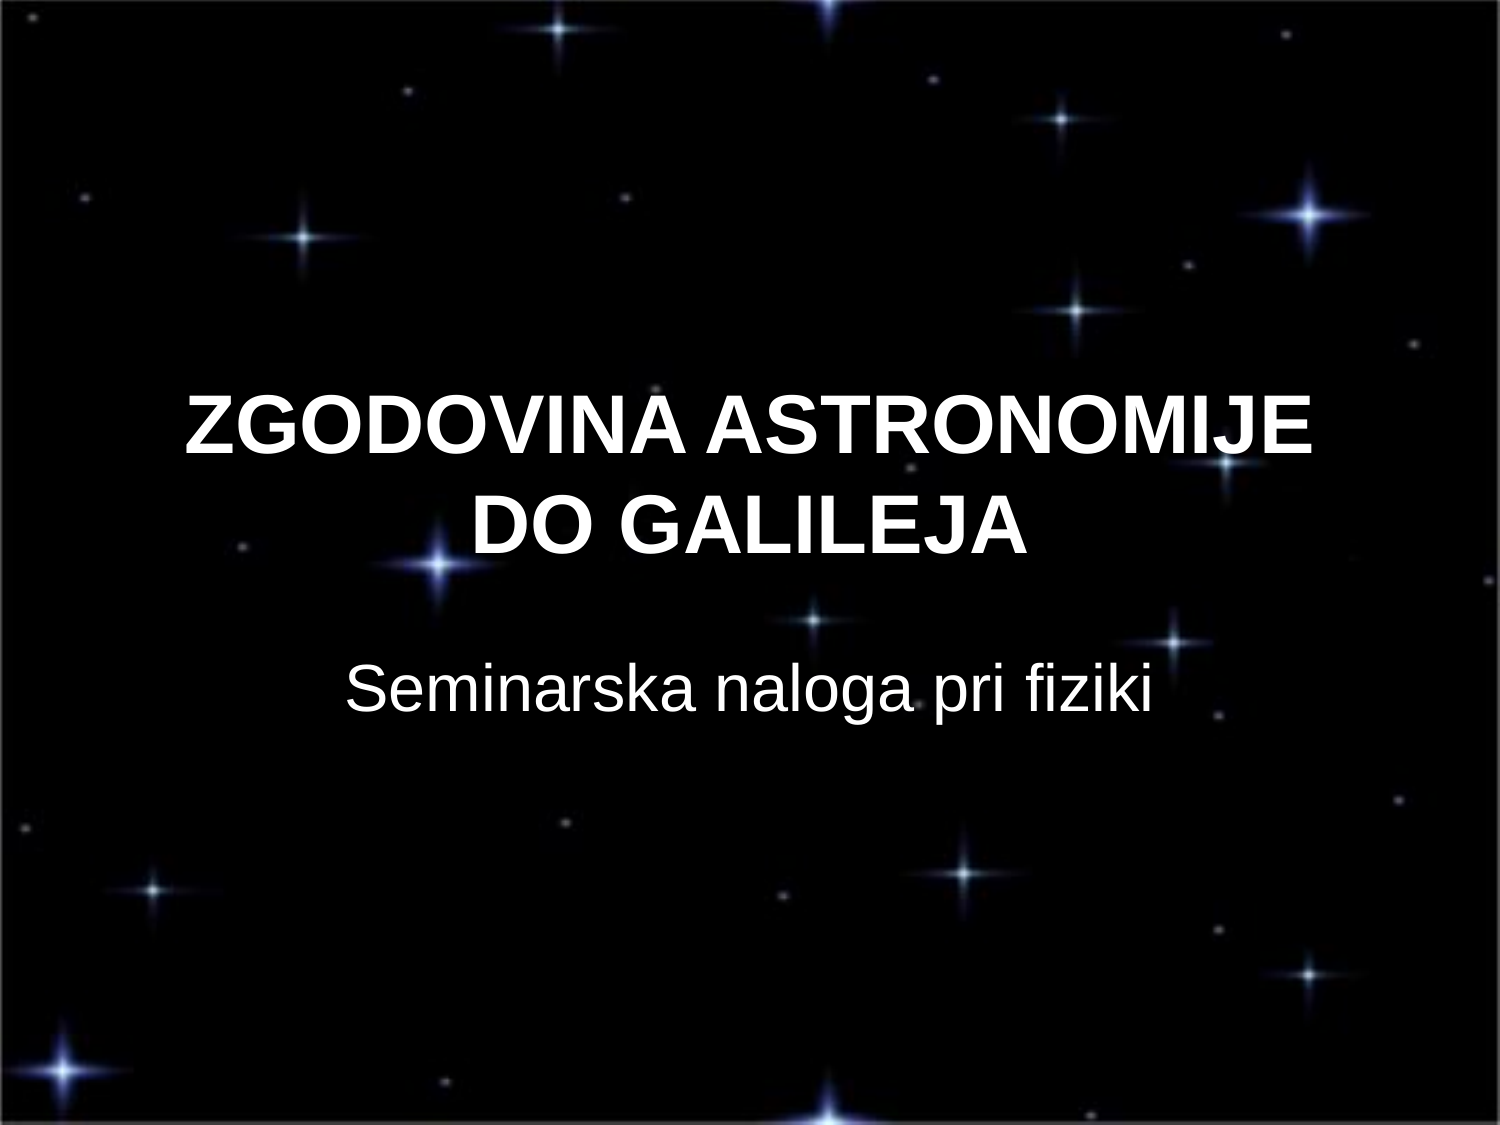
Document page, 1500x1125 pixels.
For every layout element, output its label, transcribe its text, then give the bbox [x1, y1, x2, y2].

title ZGODOVINA ASTRONOMIJE DO GALILEJA [112, 349, 1388, 591]
picture [0, 0, 1500, 1125]
subtitle Seminarska naloga pri fiziki [225, 637, 1275, 925]
